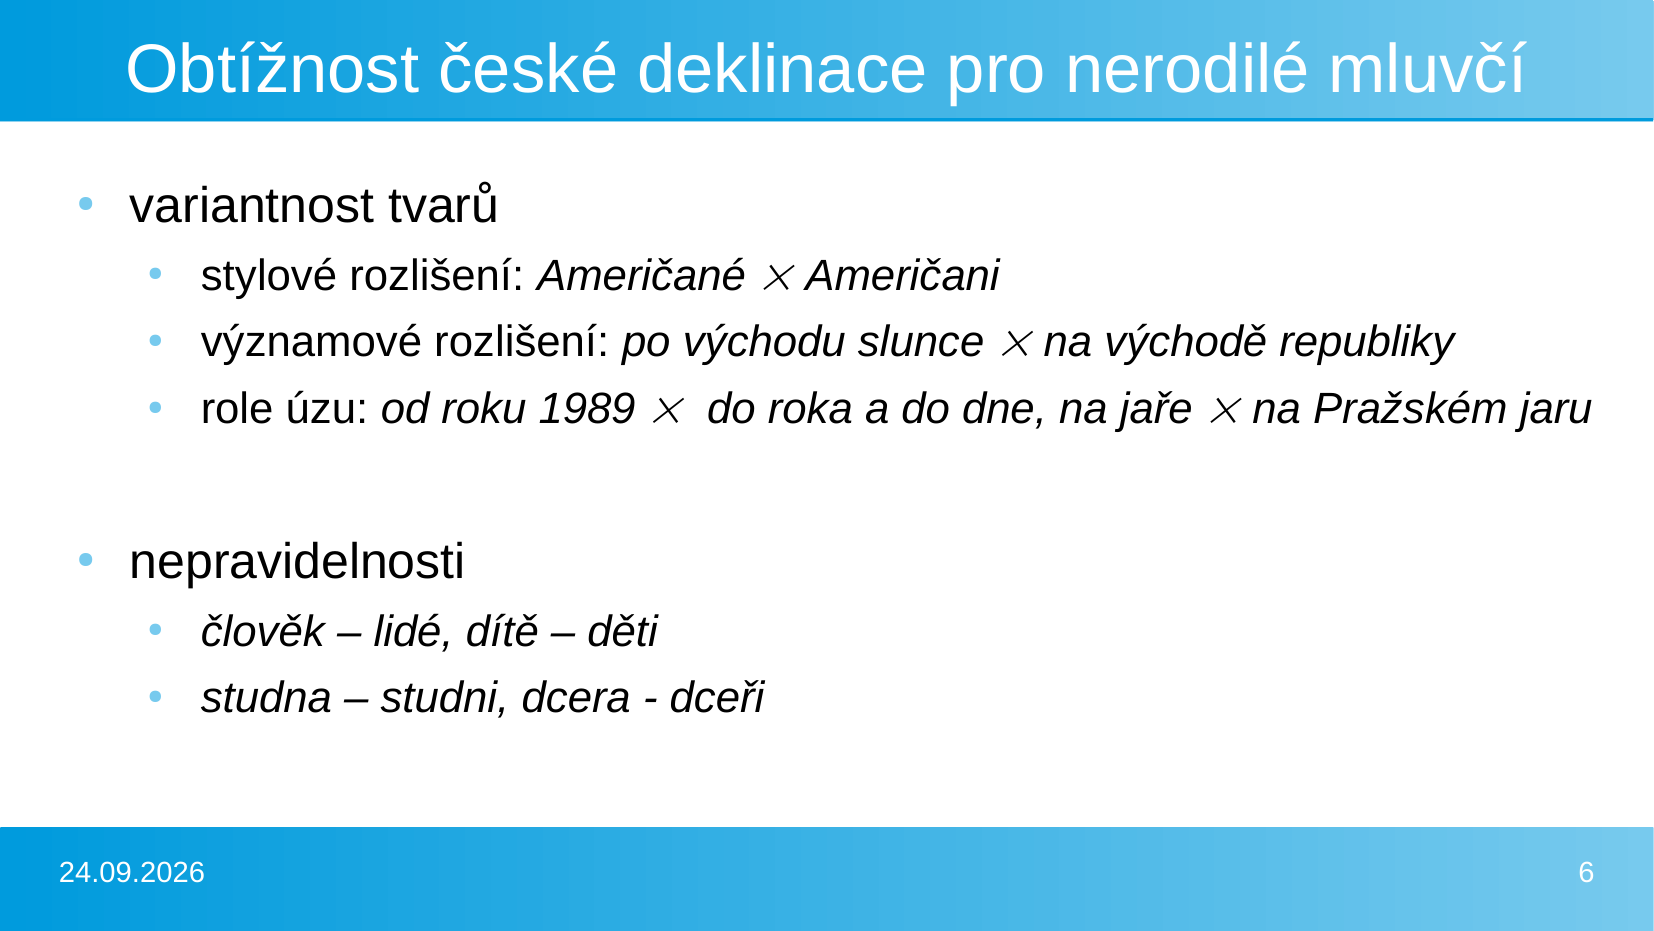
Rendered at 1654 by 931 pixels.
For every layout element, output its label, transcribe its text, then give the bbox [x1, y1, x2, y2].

list variantnost tvarů stylové rozlišení: Američané  Američani významové rozlišení: po východu slunce  na východě republiky role úzu: od roku 1989  do roka a do dne, na jaře  na Pražském jaru nepravidelnosti člověk – lidé, dítě – děti studna – studni, dcera - dceři [59, 177, 1595, 768]
title Obtížnost české deklinace pro nerodilé mluvčí [59, 29, 1595, 108]
